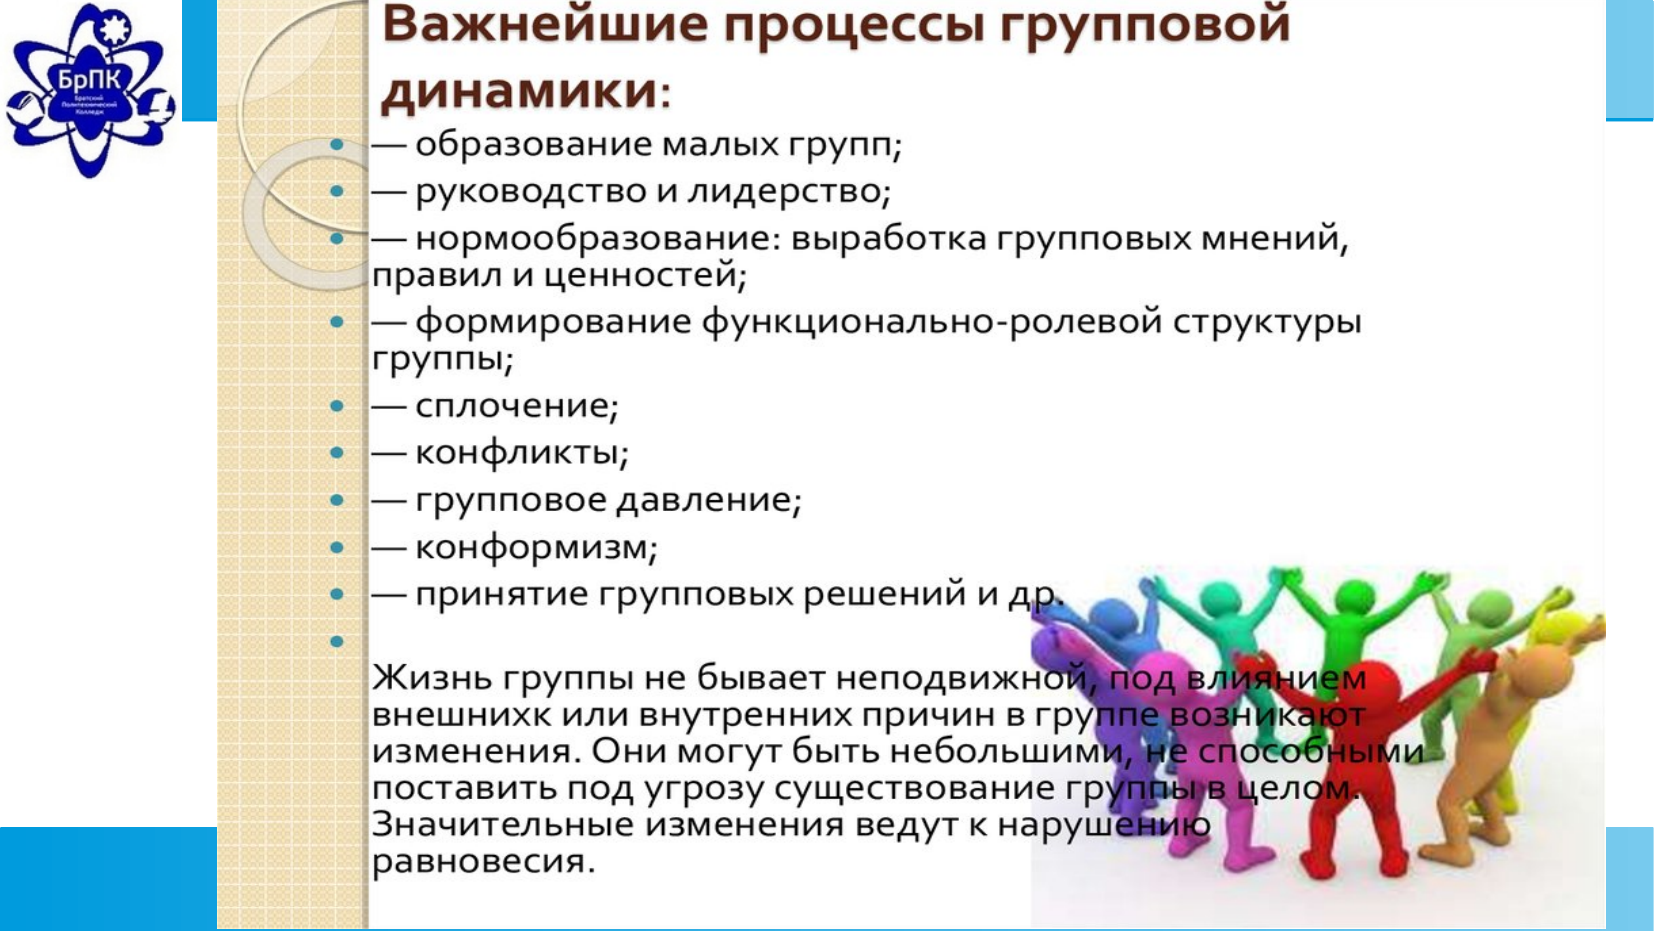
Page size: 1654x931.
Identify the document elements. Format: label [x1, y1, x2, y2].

picture [0, 0, 182, 182]
picture [217, 0, 1606, 929]
